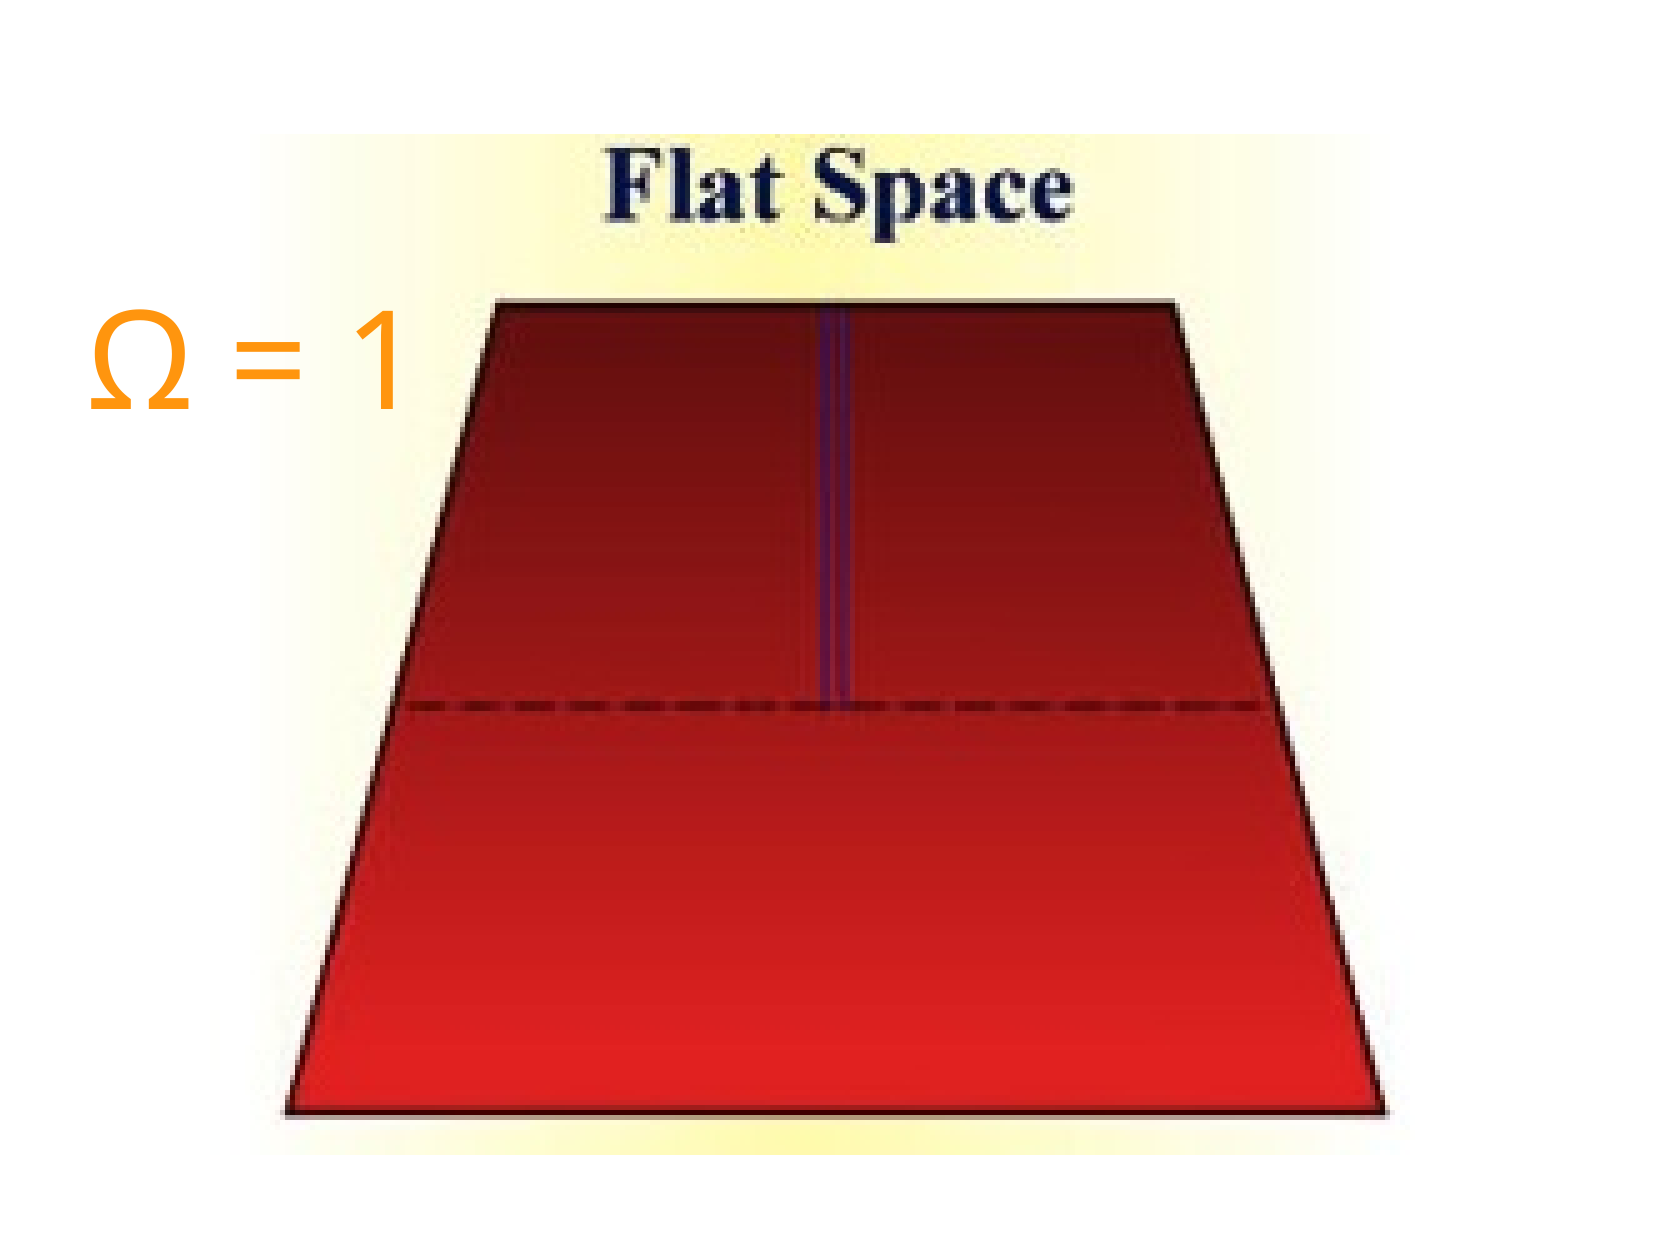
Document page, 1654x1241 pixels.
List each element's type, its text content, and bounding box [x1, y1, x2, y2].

picture [210, 134, 1456, 1156]
text_box Ω = 1 [0, 255, 556, 446]
